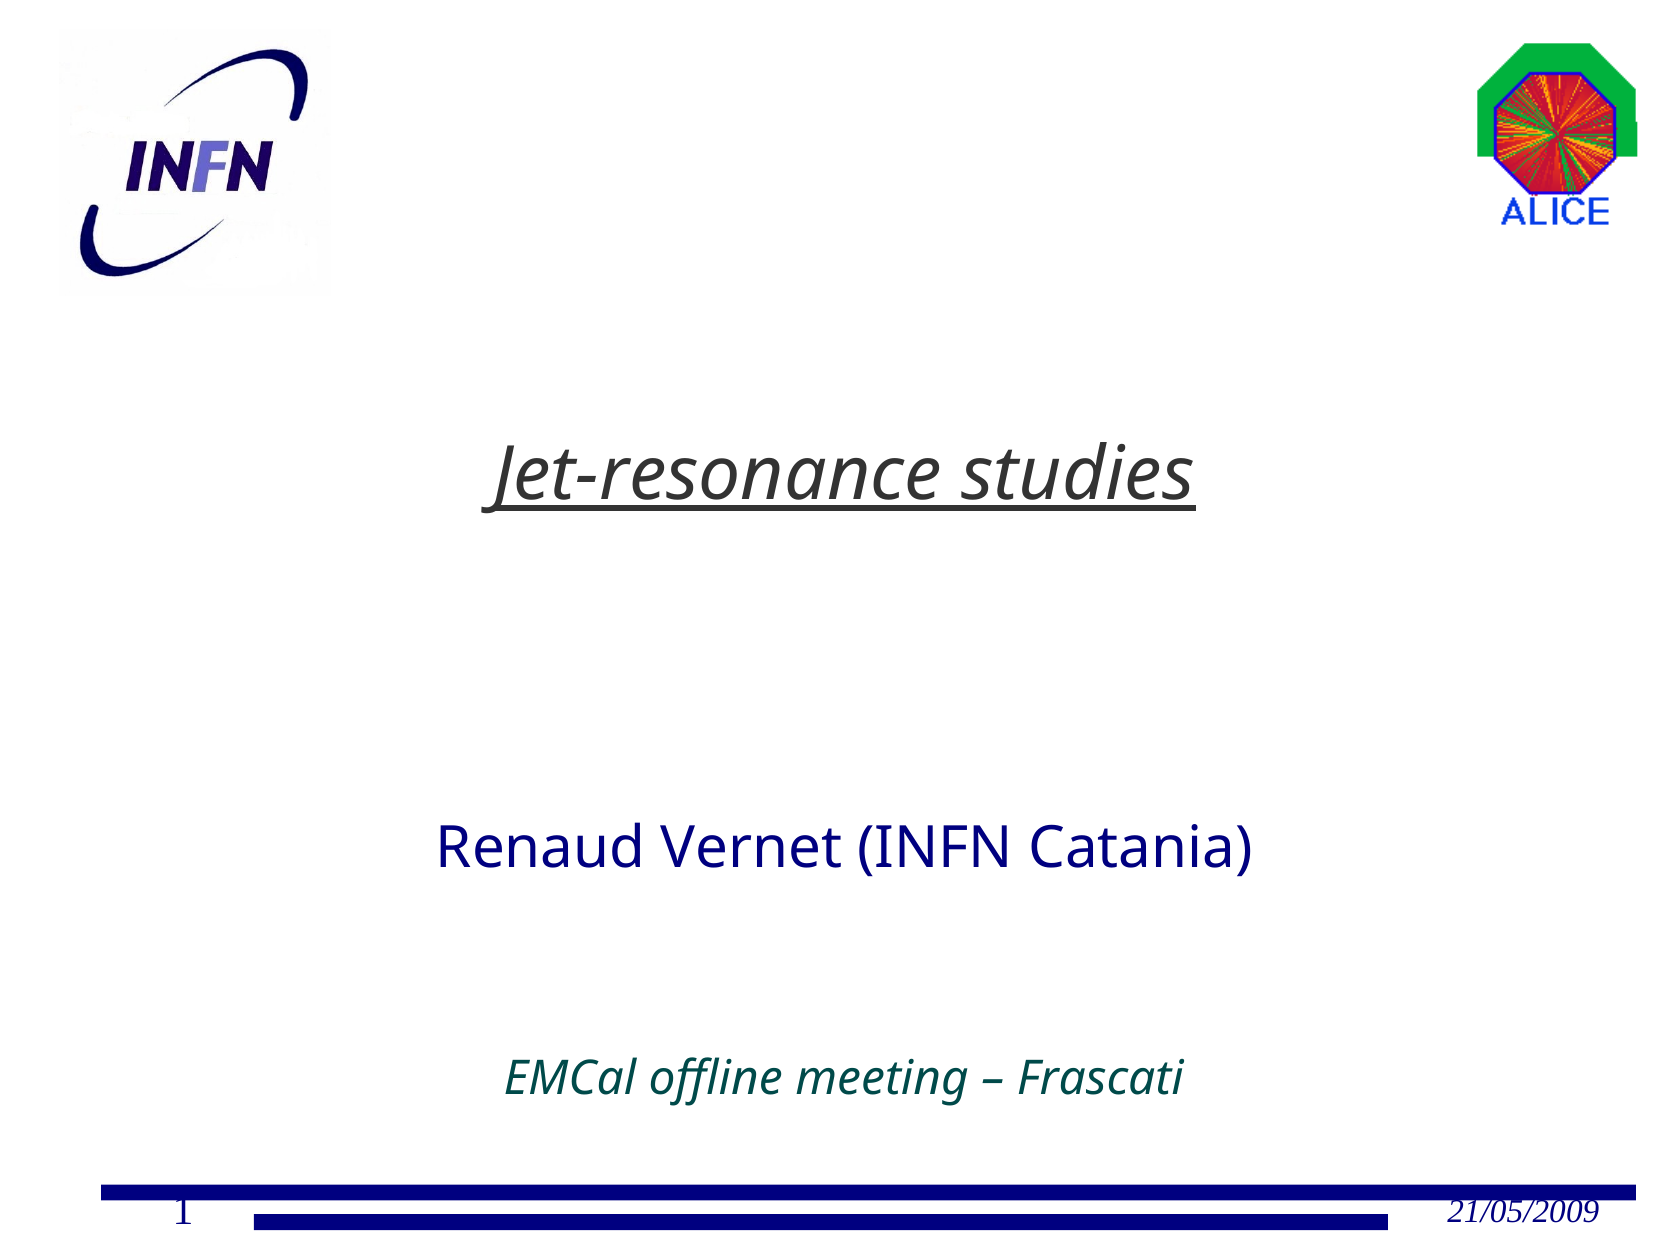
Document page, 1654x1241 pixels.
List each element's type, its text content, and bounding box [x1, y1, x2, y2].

text_box 1 [124, 1187, 243, 1241]
picture [1476, 42, 1639, 237]
subtitle Jet-resonance studies Renaud Vernet (INFN Catania) EMCal offline meeting – Frascati [59, 261, 1595, 1062]
picture [59, 29, 331, 296]
